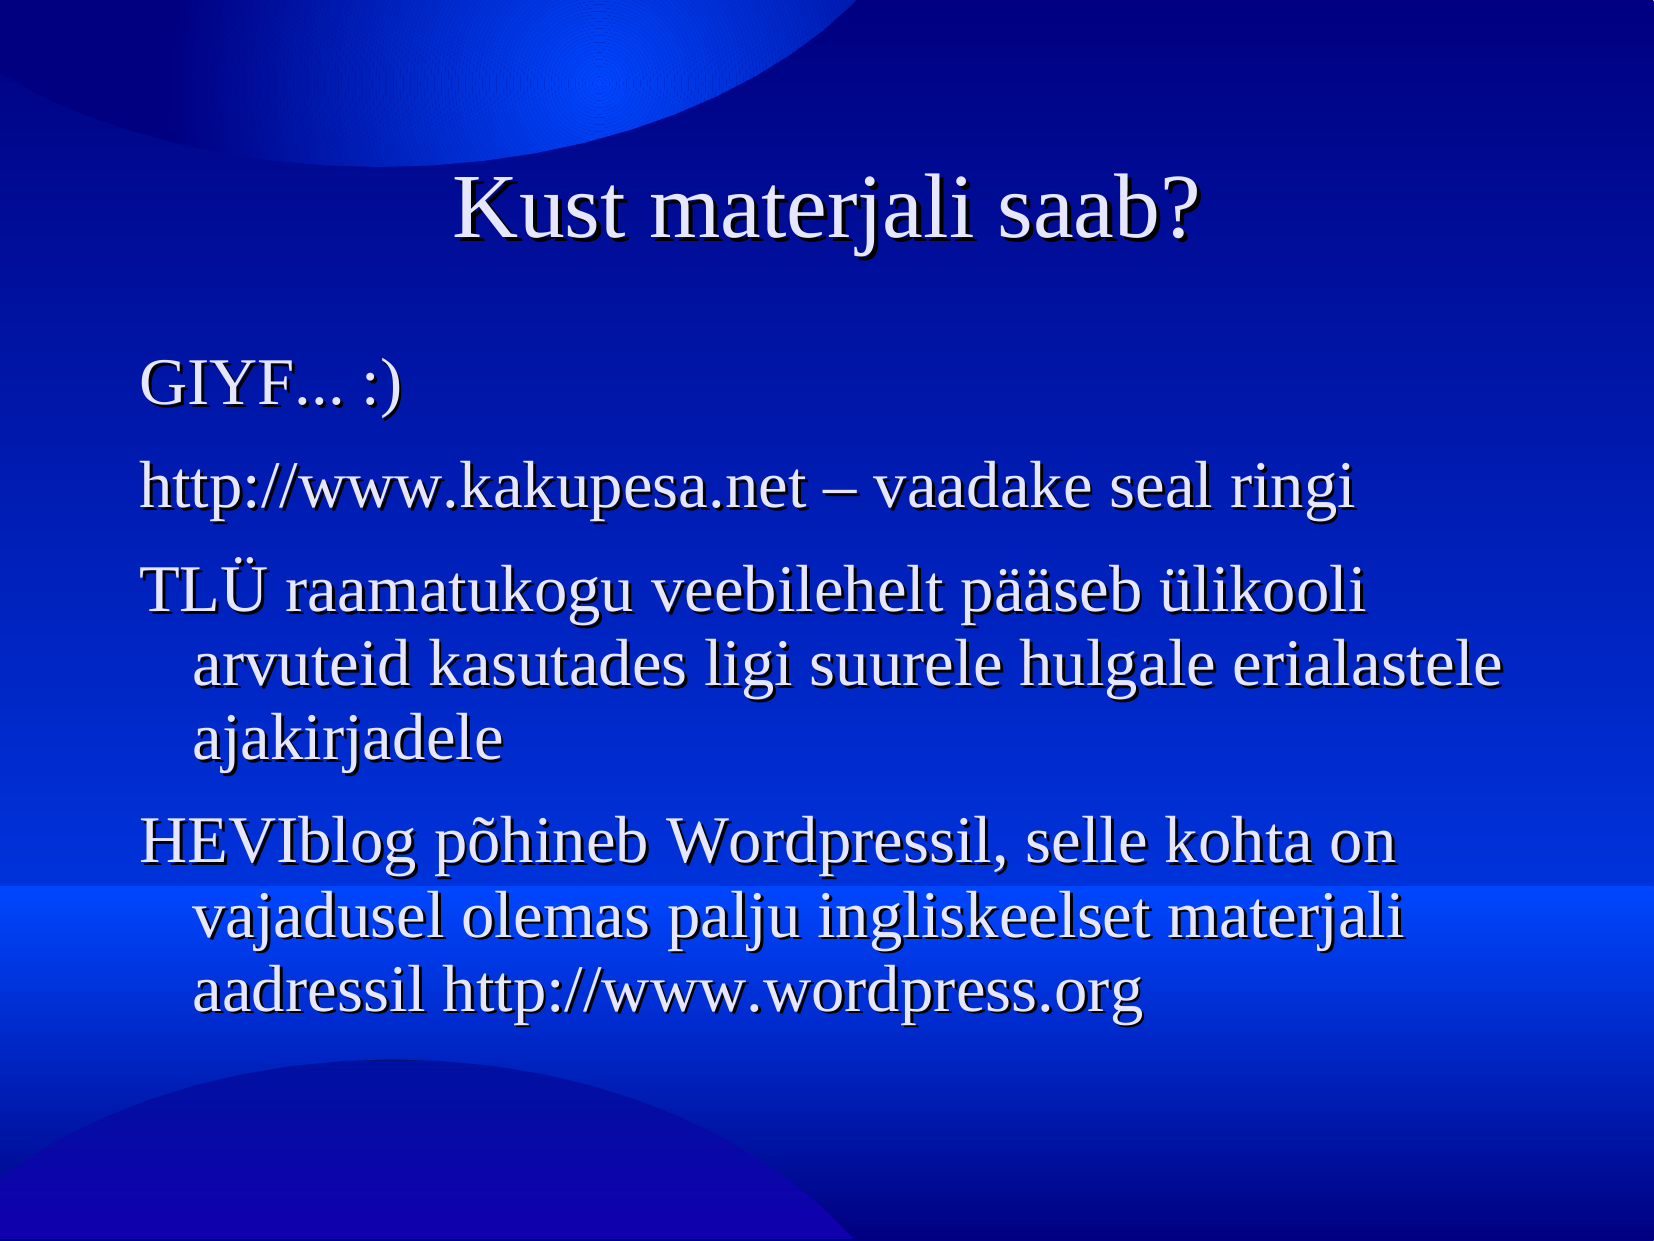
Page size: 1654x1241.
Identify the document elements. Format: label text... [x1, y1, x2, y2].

title Kust materjali saab? [121, 102, 1534, 311]
list GIYF... :) http://www.kakupesa.net – vaadake seal ringi TLÜ raamatukogu veebilehelt pääseb ülikooli arvuteid kasutades ligi suurele hulgale erialastele ajakirjadele HEVIblog põhineb Wordpressil, selle kohta on vajadusel olemas palju ingliskeelset materjali aadressil http://www.wordpress.org [121, 344, 1534, 1127]
